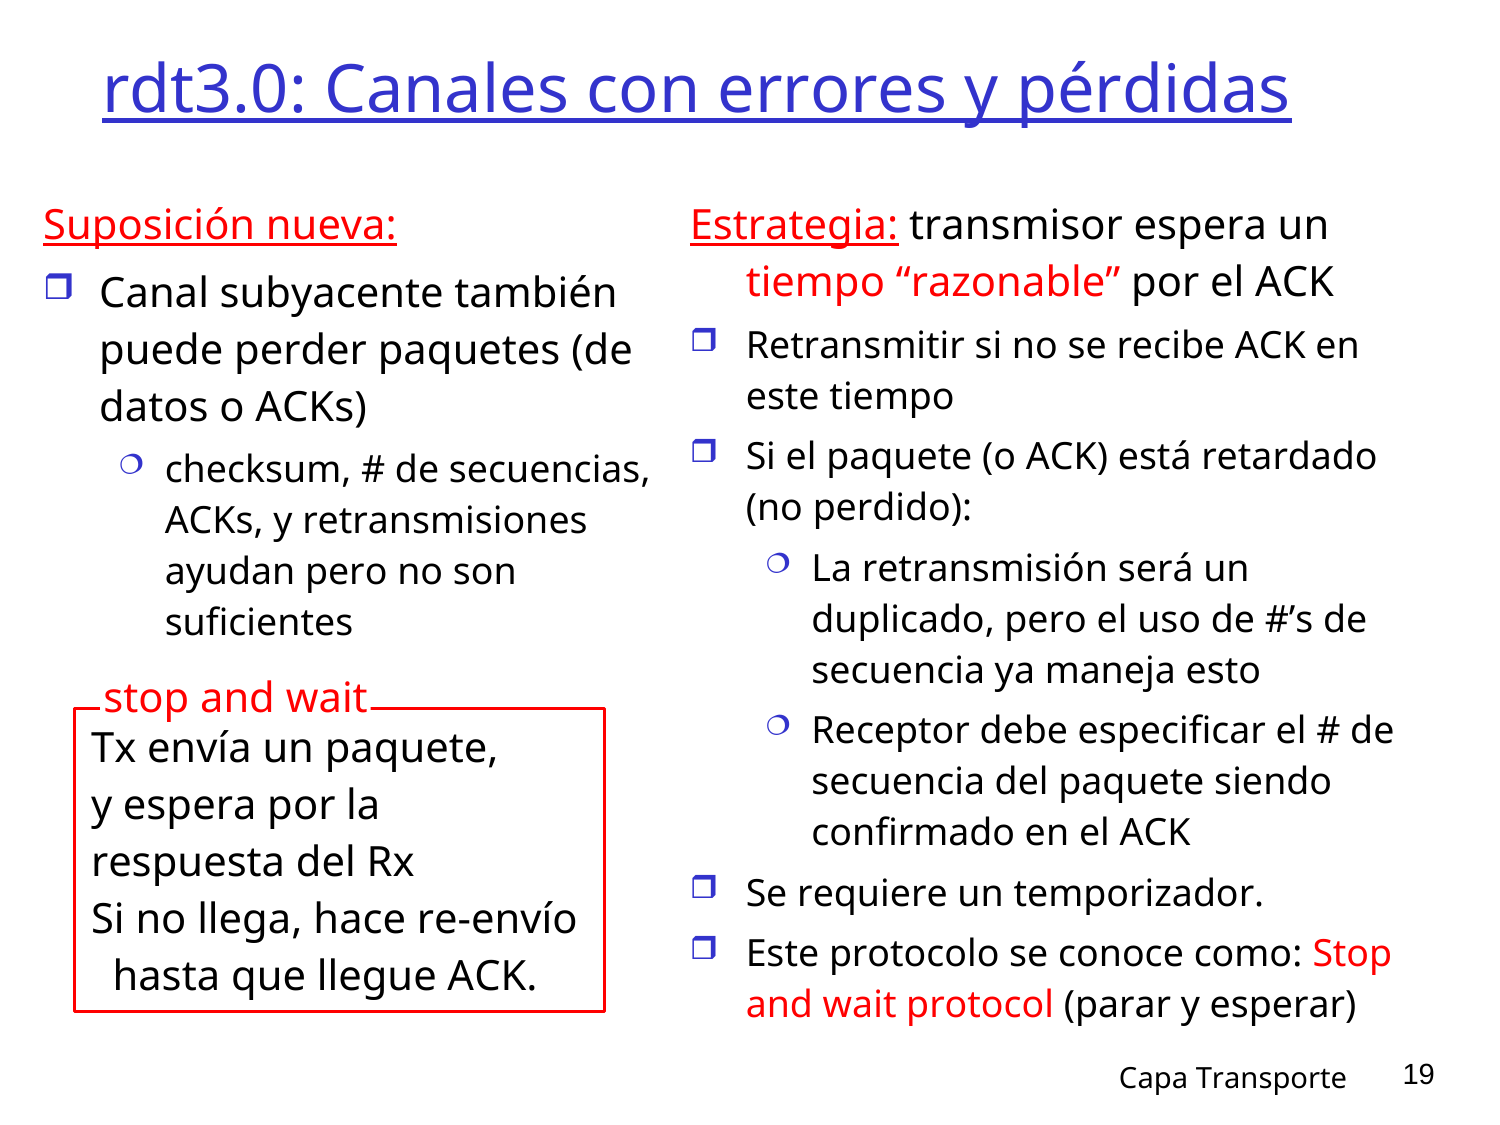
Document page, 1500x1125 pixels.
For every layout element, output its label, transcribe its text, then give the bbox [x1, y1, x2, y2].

list Estrategia: transmisor espera un tiempo “razonable” por el ACK Retransmitir si no se recibe ACK en este tiempo Si el paquete (o ACK) está retardado (no perdido): La retransmisión será un duplicado, pero el uso de #’s de secuencia ya maneja esto Receptor debe especificar el # de secuencia del paquete siendo confirmado en el ACK Se requiere un temporizador. Este protocolo se conoce como: Stop and wait protocol (parar y esperar)‏ [675, 187, 1426, 1041]
text_box Tx envía un paquete, y espera por la respuesta del Rx Si no llega, hace re-envío hasta que llegue ACK. [74, 708, 605, 1012]
title rdt3.0: Canales con errores y pérdidas [87, 15, 1463, 158]
list Suposición nueva: Canal subyacente también puede perder paquetes (de datos o ACKs)‏ checksum, # de secuencias, ACKs, y retransmisiones ayudan pero no son suficientes [28, 187, 675, 1041]
text_box stop and wait [88, 659, 383, 733]
